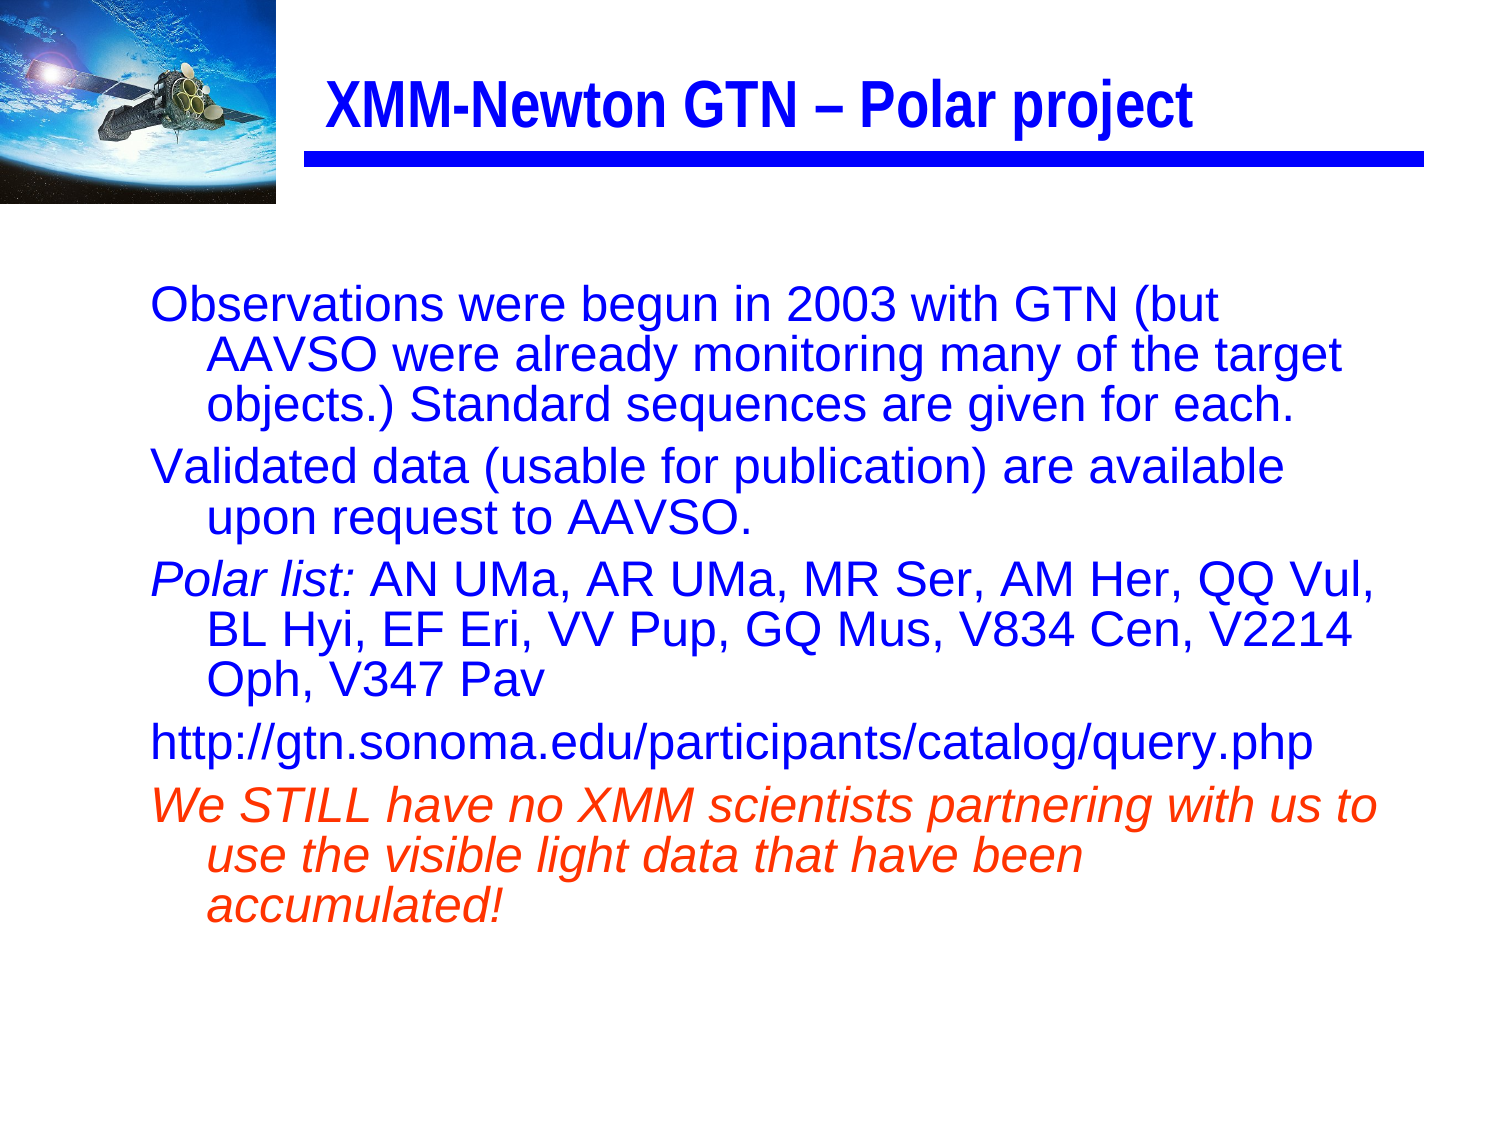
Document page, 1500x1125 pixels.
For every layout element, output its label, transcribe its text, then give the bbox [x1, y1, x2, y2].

list Observations were begun in 2003 with GTN (but AAVSO were already monitoring many of the target objects.) Standard sequences are given for each. Validated data (usable for publication) are available upon request to AAVSO. Polar list: AN UMa, AR UMa, MR Ser, AM Her, QQ Vul, BL Hyi, EF Eri, VV Pup, GQ Mus, V834 Cen, V2214 Oph, V347 Pav http://gtn.sonoma.edu/participants/catalog/query.php We STILL have no XMM scientists partnering with us to use the visible light data that have been accumulated! [135, 273, 1411, 1053]
picture [0, 0, 276, 204]
text_box [304, 151, 1423, 167]
title XMM-Newton GTN – Polar project [160, 53, 1361, 154]
